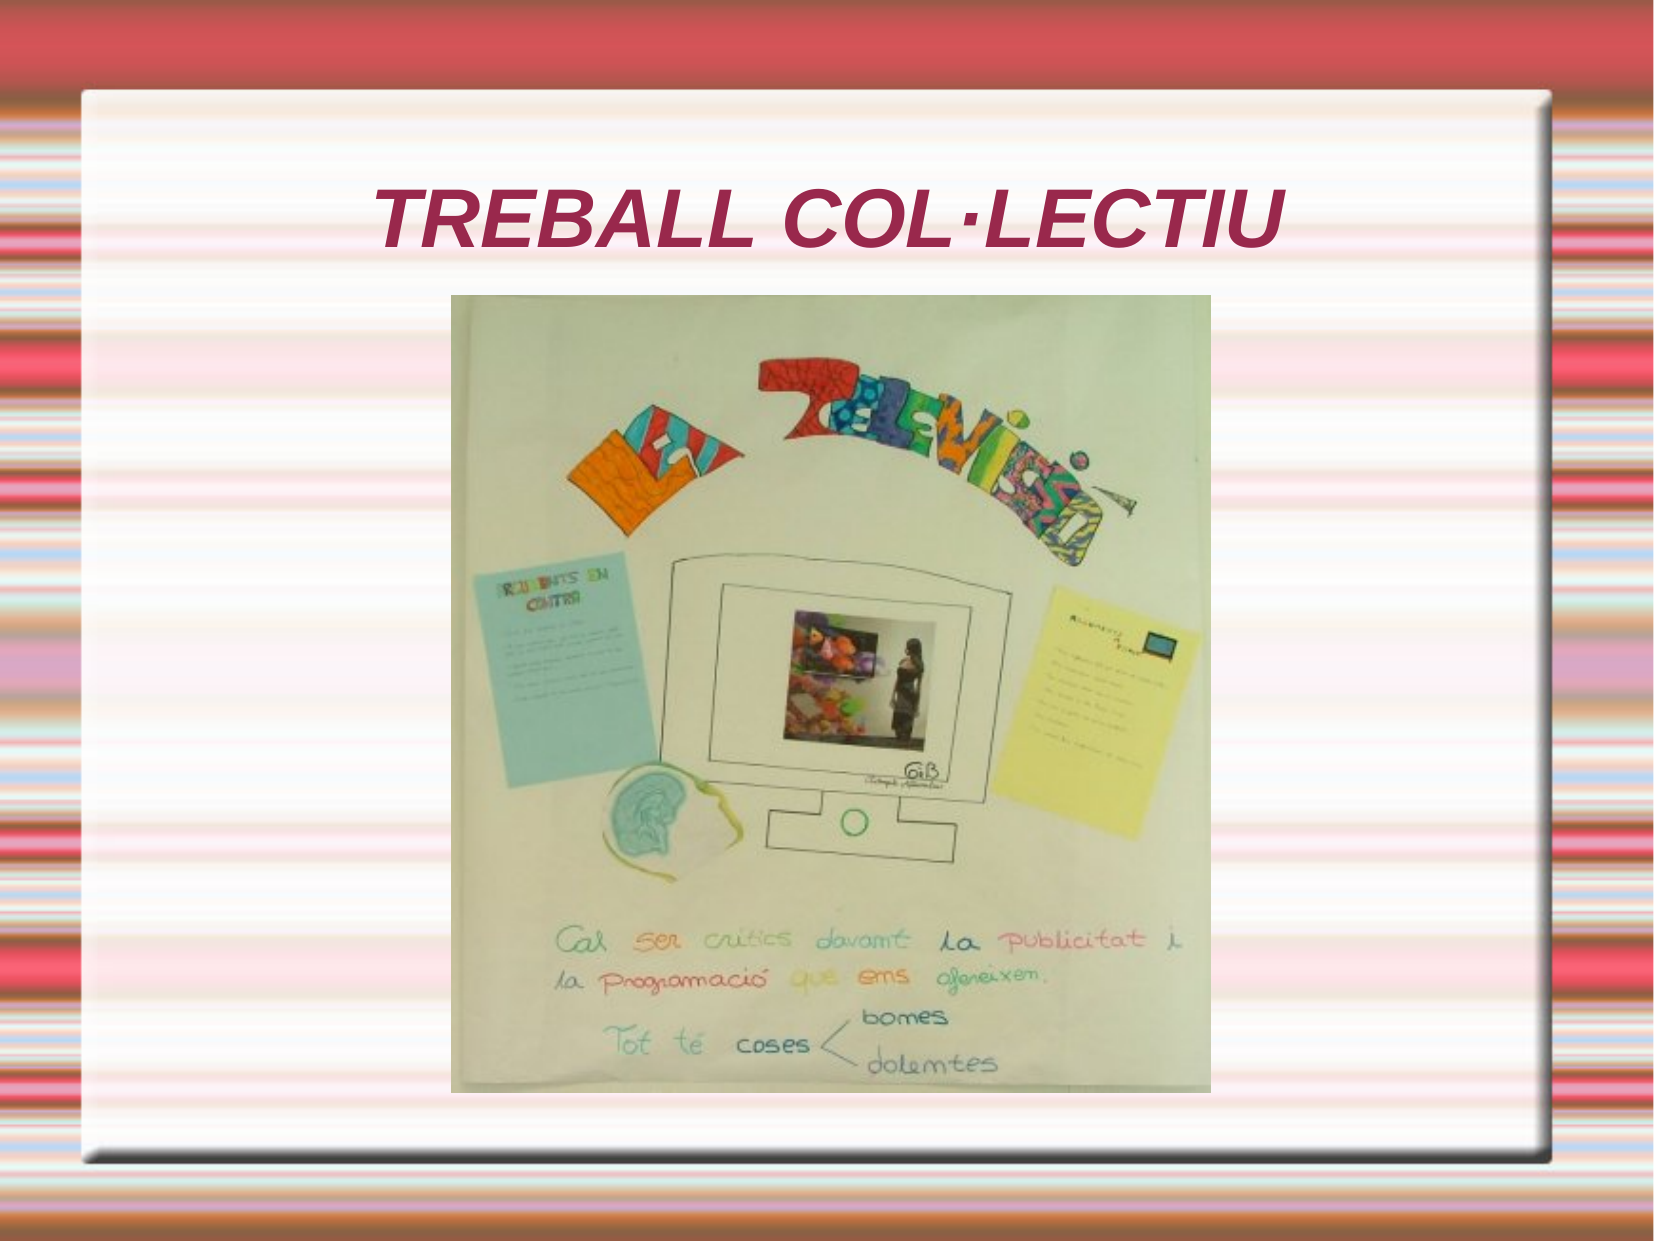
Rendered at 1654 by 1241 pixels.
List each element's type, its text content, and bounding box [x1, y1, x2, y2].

picture [0, 0, 1654, 1241]
title TREBALL COL·LECTIU [121, 114, 1534, 322]
